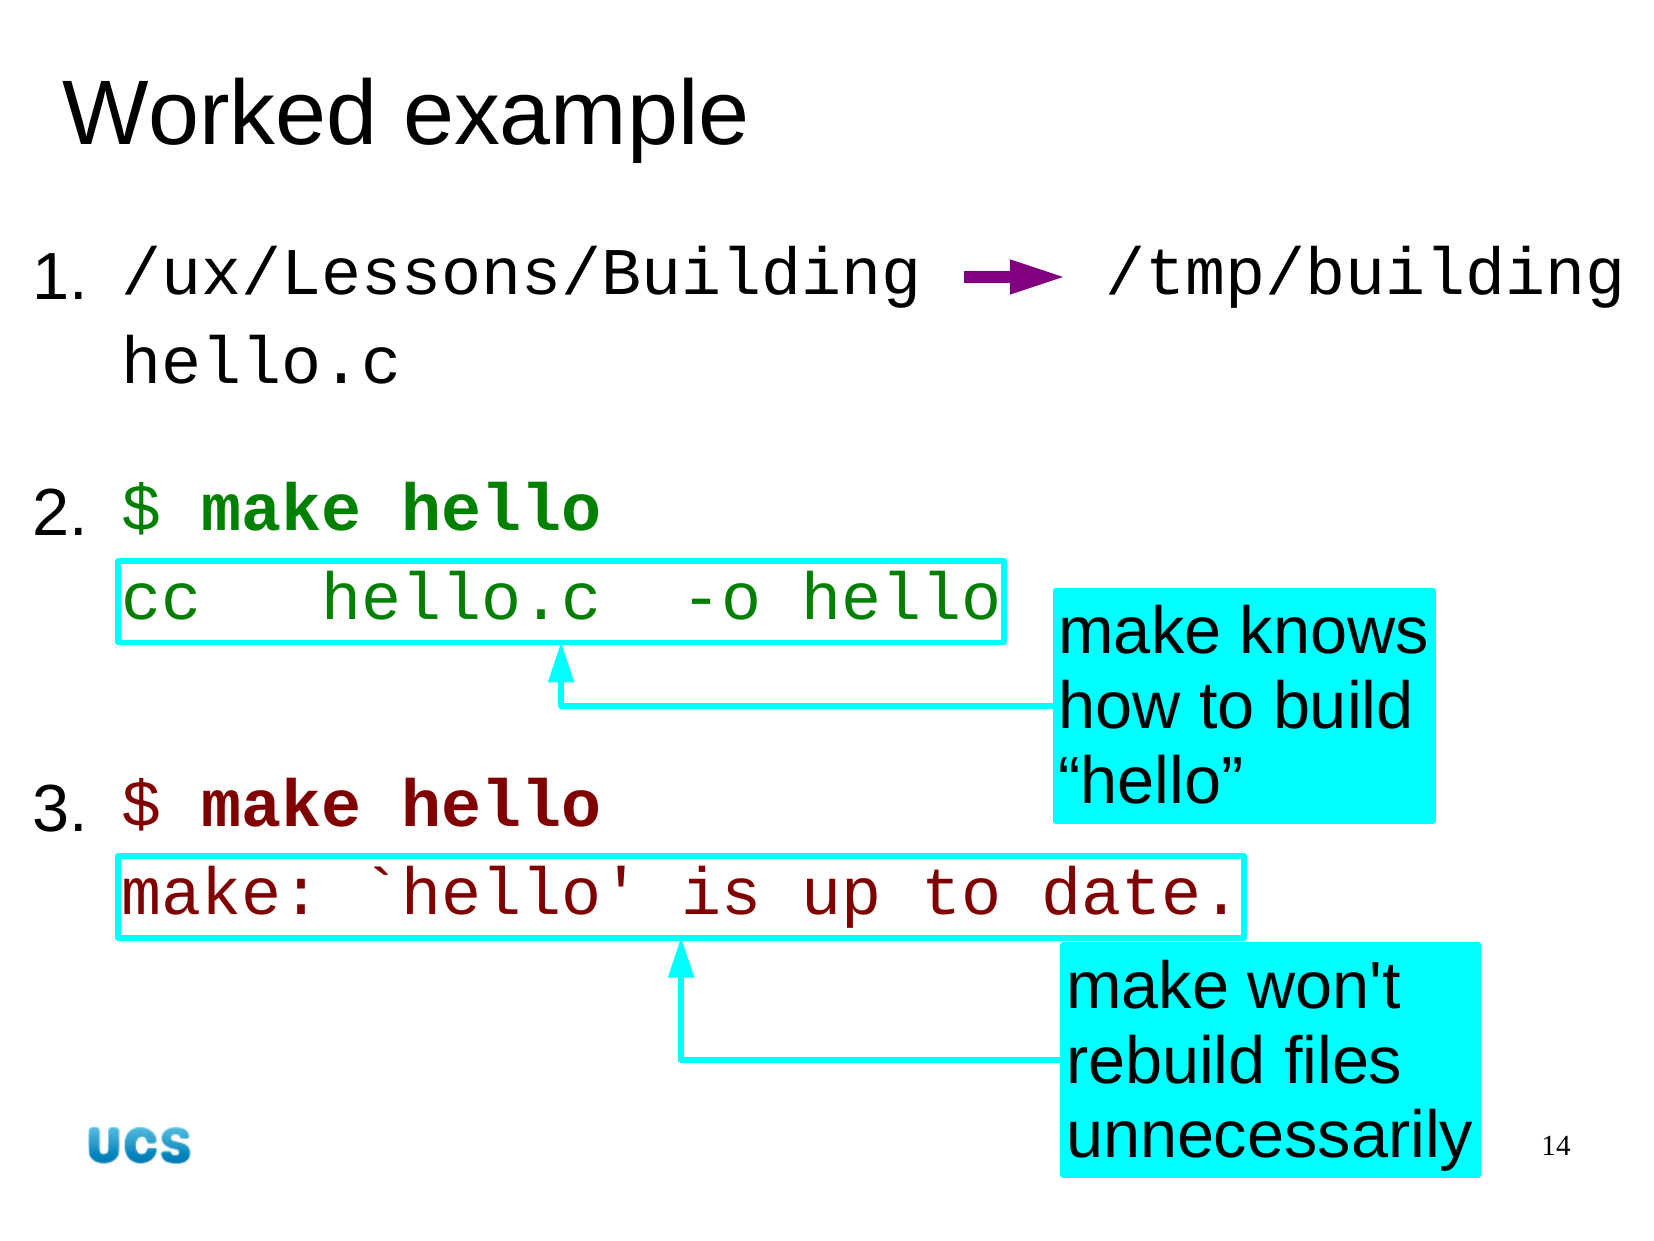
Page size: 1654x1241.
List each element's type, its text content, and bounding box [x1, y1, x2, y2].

text_box 3. [29, 767, 92, 849]
text_box make knows how to build “hello” [1055, 590, 1434, 821]
text_box $ make hello [118, 767, 605, 850]
picture [88, 1126, 191, 1165]
text_box make: `hello' is up to date. [118, 856, 1245, 938]
text_box hello.c [118, 324, 405, 407]
text_box /ux/Lessons/Building [118, 236, 965, 318]
text_box $ make hello [118, 472, 605, 554]
text_box cc hello.c -o hello [118, 561, 1005, 643]
text_box Worked example [59, 59, 754, 168]
text_box 2. [29, 472, 92, 554]
text_box 1. [29, 236, 92, 317]
text_box make won't rebuild files unnecessarily [1062, 944, 1479, 1176]
text_box /tmp/building [1062, 236, 1629, 318]
